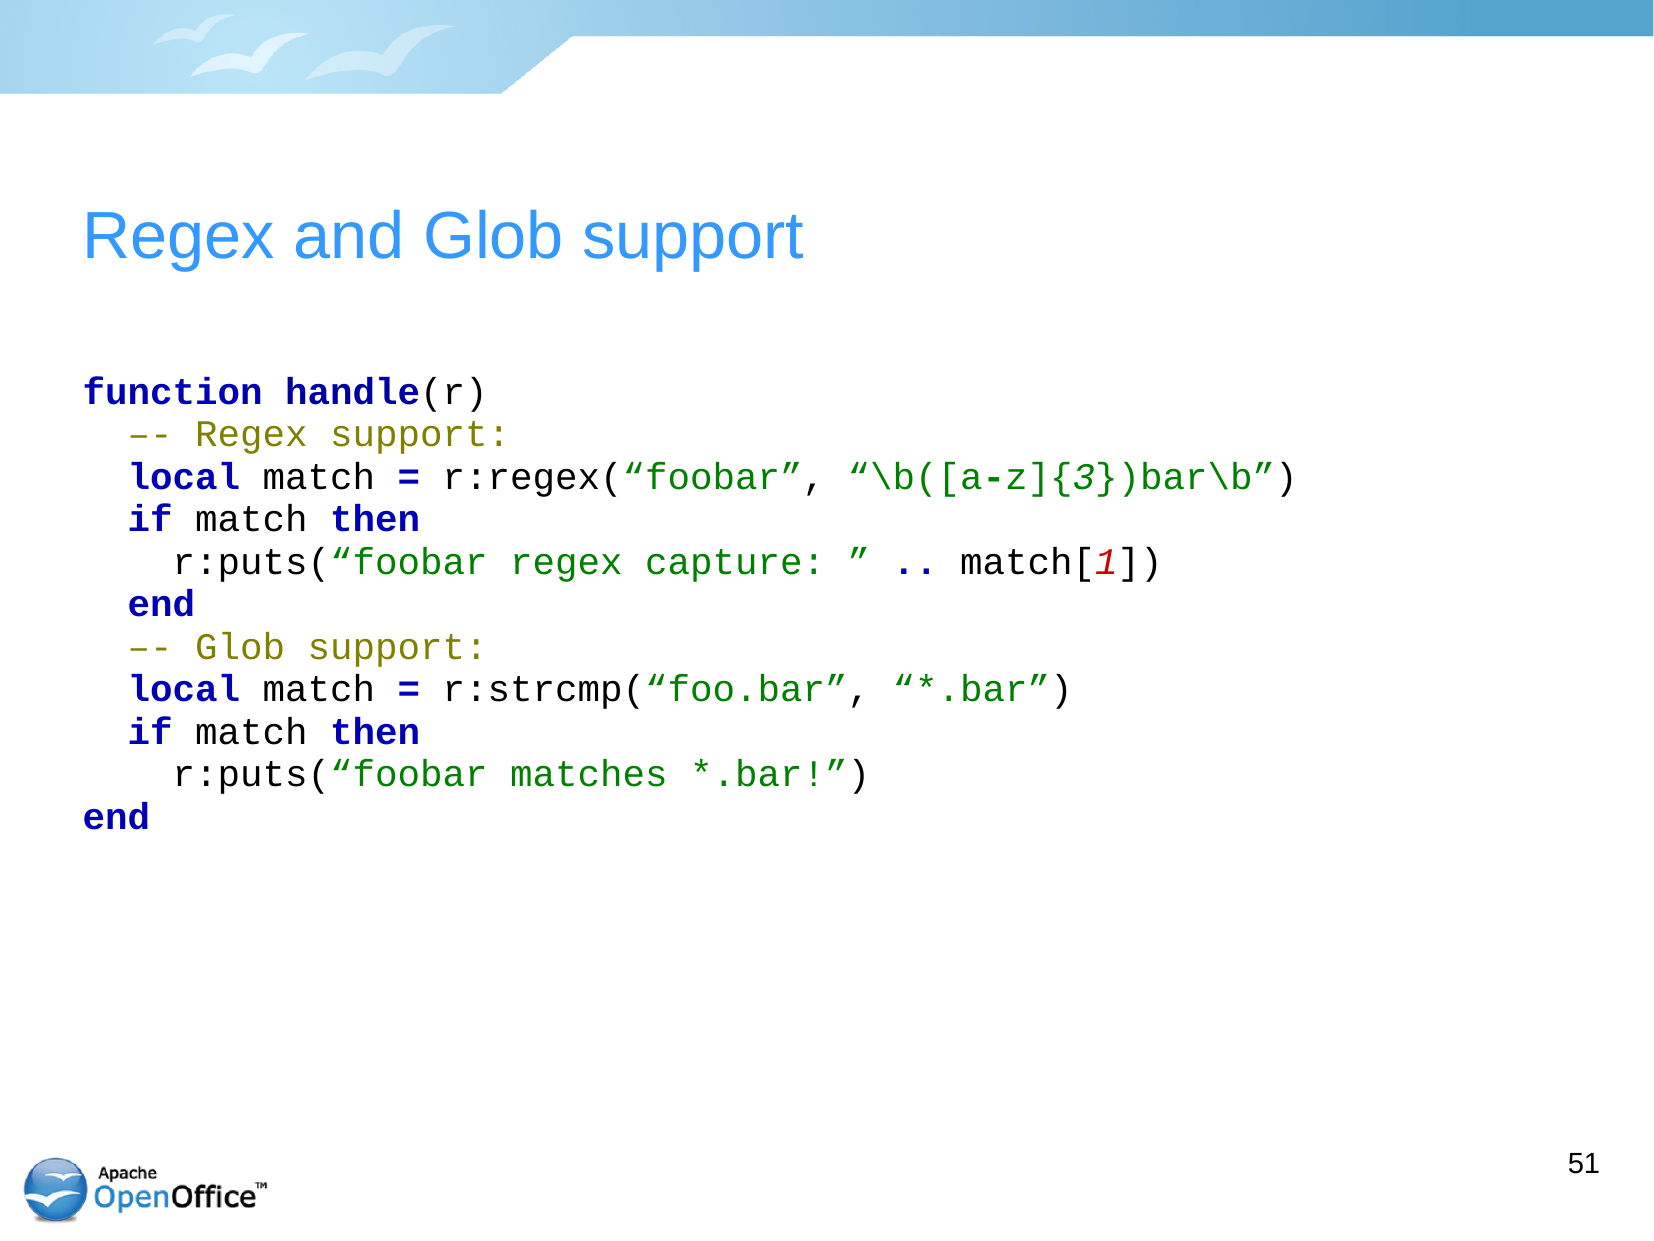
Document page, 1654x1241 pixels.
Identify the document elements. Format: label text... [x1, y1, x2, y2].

title Regex and Glob support [82, 132, 1571, 340]
picture [0, 0, 1654, 1241]
list function handle(r) –- Regex support: local match = r:regex(“foobar”, “\b([a-z]{3})bar\b”) if match then r:puts(“foobar regex capture: ” .. match[1]) end –- Glob support: local match = r:strcmp(“foo.bar”, “*.bar”) if match then r:puts(“foobar matches *.bar!”) end [82, 372, 1571, 1093]
